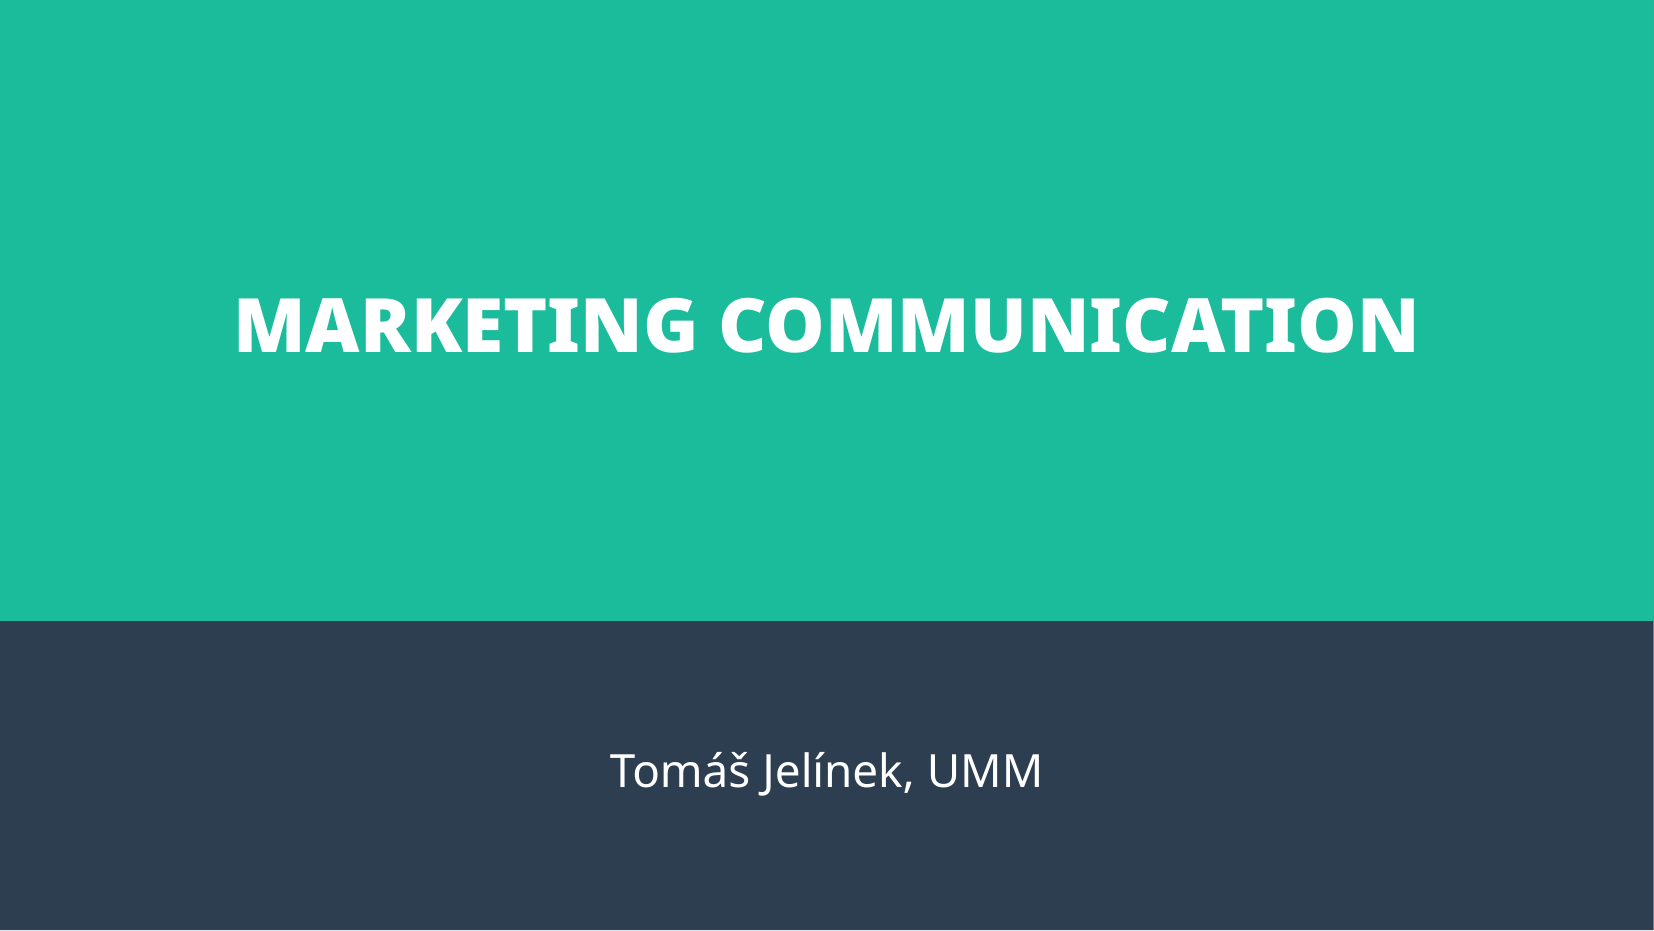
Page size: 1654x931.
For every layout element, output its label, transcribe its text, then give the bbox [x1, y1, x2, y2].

title MARKETING COMMUNICATION [59, 0, 1595, 595]
subtitle Tomáš Jelínek, UMM [59, 648, 1595, 892]
